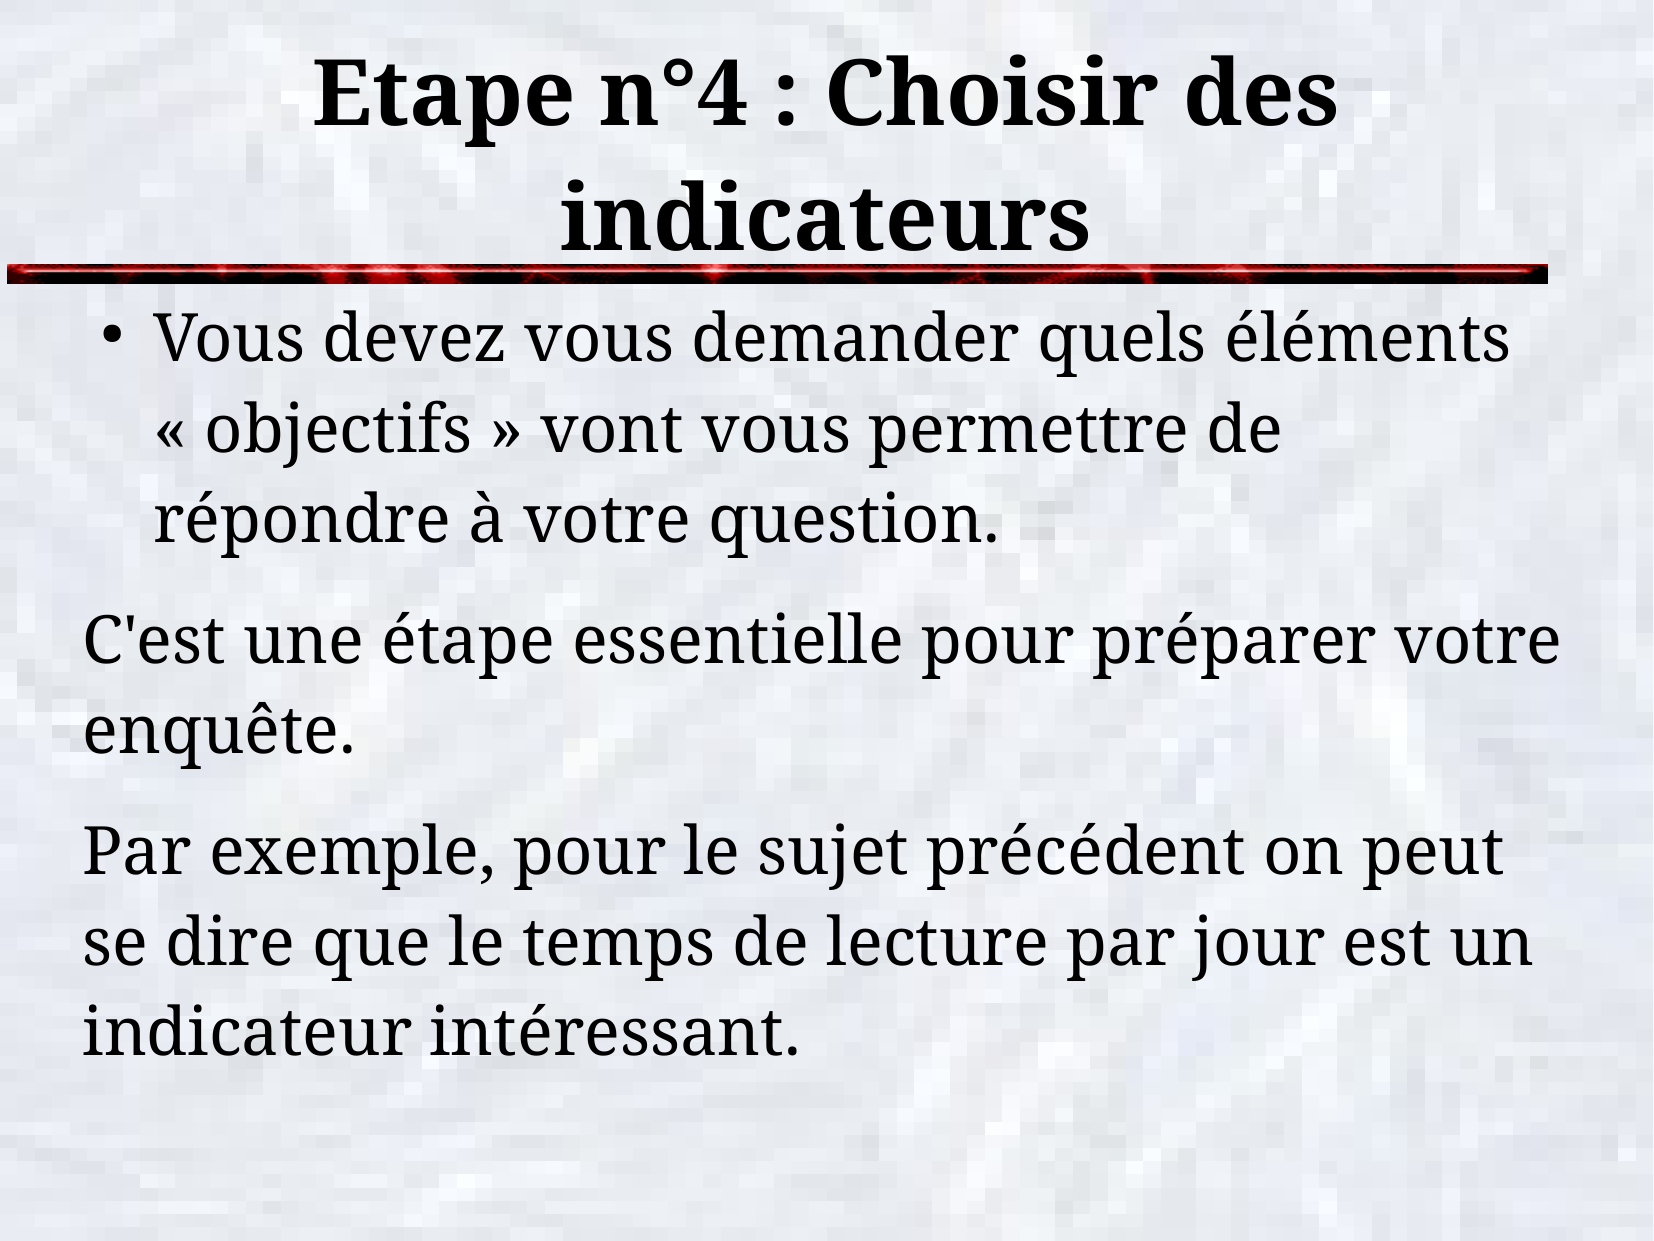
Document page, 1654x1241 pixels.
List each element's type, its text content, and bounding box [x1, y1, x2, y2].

title Etape n°4 : Choisir des indicateurs [82, 49, 1571, 257]
picture [0, 0, 1654, 1241]
list Vous devez vous demander quels éléments « objectifs » vont vous permettre de répondre à votre question. C'est une étape essentielle pour préparer votre enquête. Par exemple, pour le sujet précédent on peut se dire que le temps de lecture par jour est un indicateur intéressant. [82, 290, 1571, 1109]
